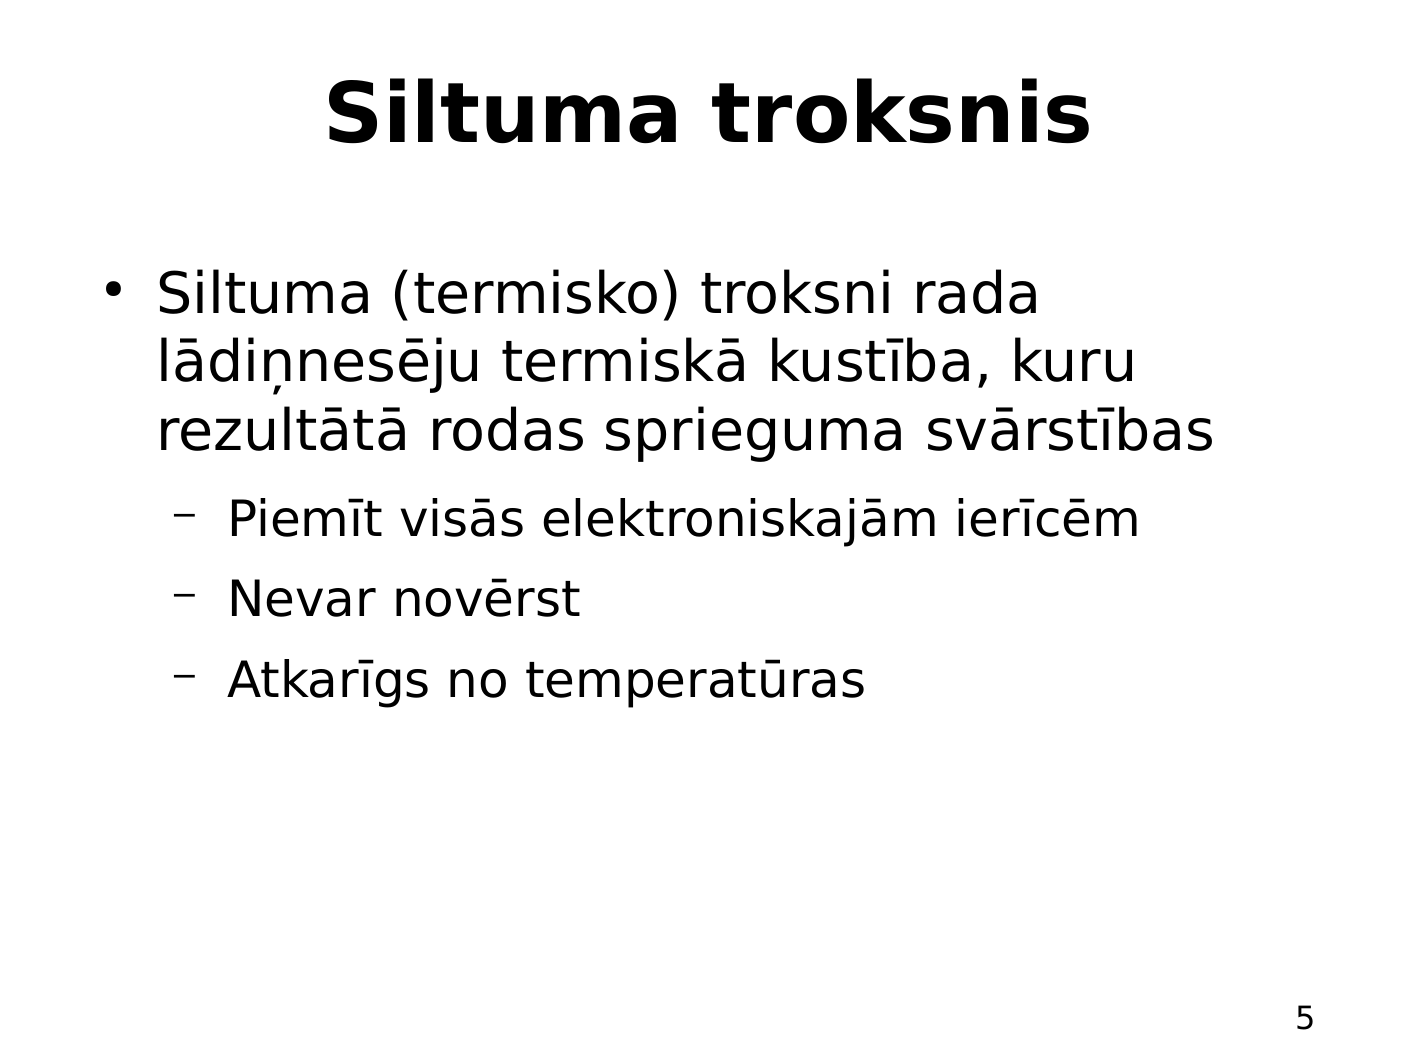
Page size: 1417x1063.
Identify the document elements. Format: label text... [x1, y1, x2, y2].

title Siltuma troksnis [70, 42, 1346, 168]
list Siltuma (termisko) troksni rada lādiņnesēju termiskā kustība, kuru rezultātā rodas sprieguma svārstības Piemīt visās elektroniskajām ierīcēm Nevar novērst Atkarīgs no temperatūras [70, 248, 1346, 865]
